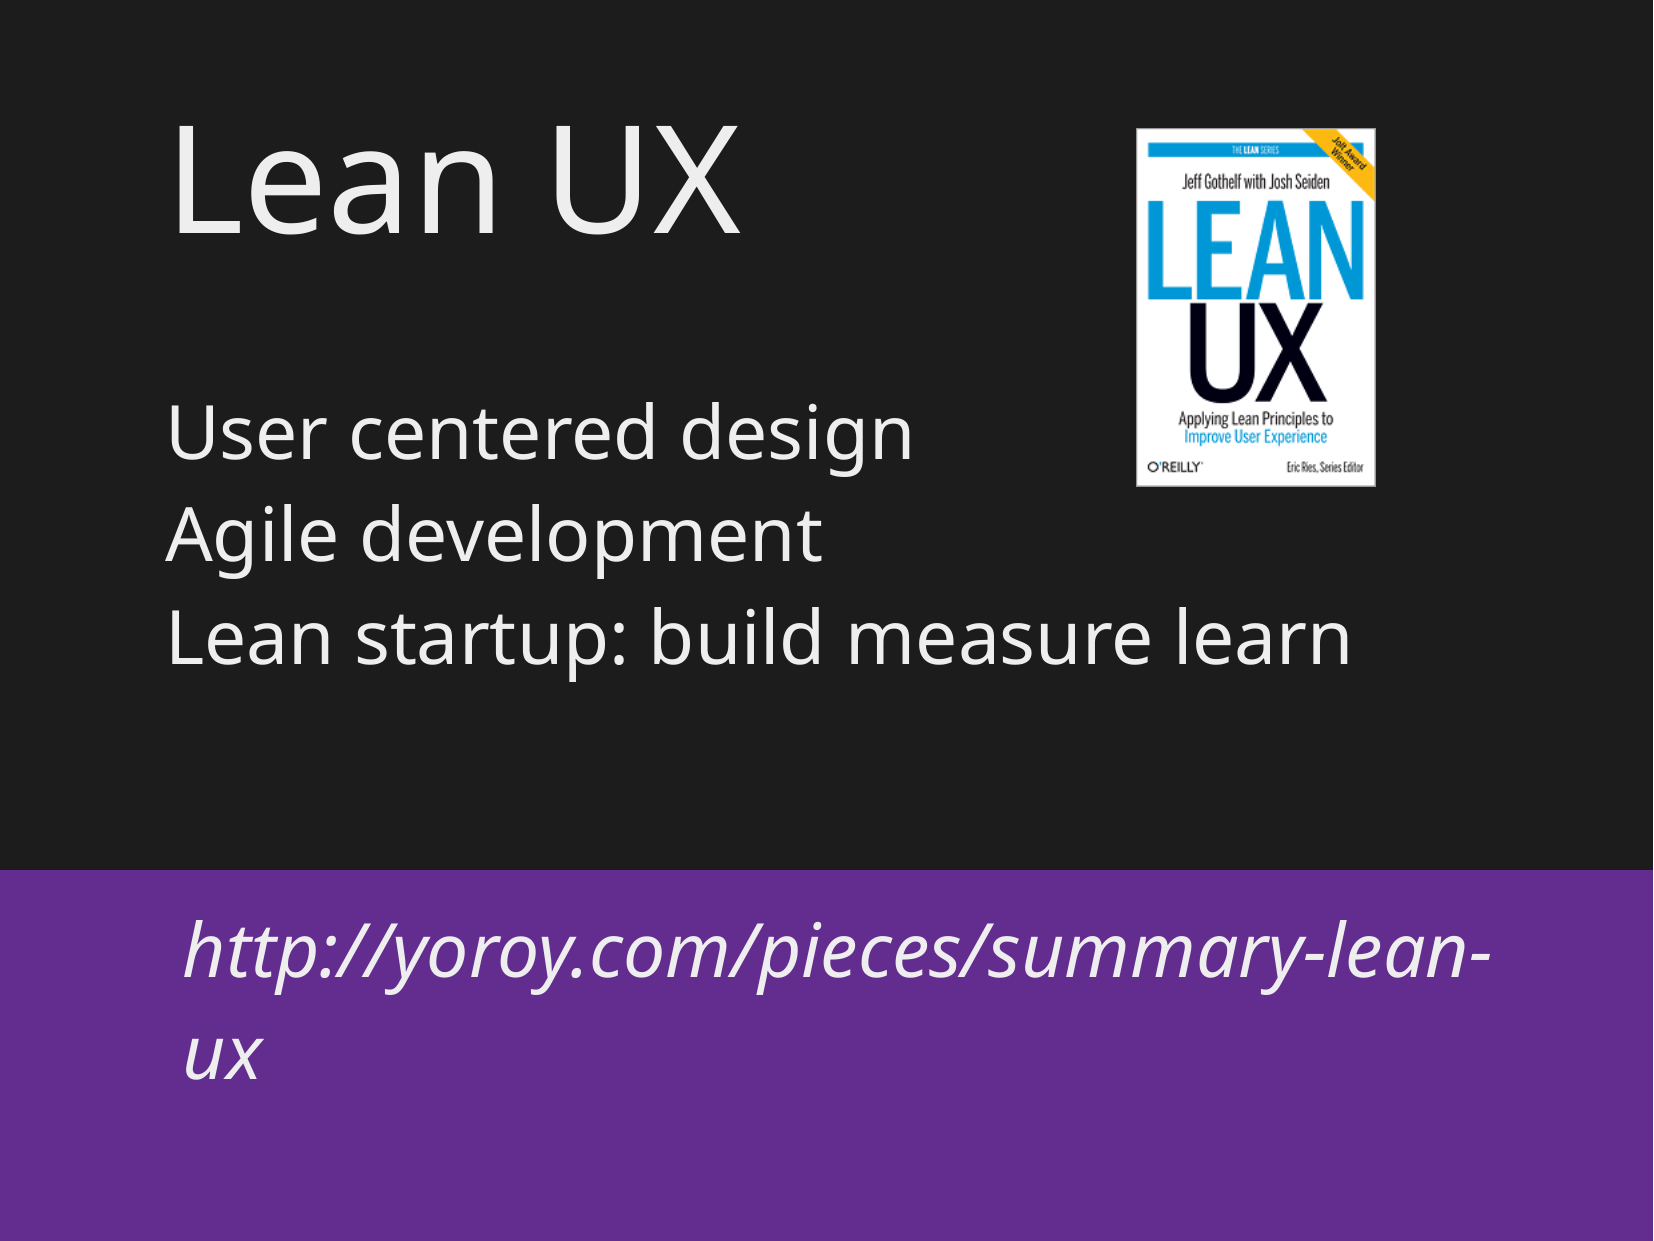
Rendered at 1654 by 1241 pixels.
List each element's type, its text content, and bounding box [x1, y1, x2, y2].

list http://yoroy.com/pieces/summary-lean-ux [165, 897, 1571, 1241]
picture [1136, 128, 1376, 487]
title Lean UX User centered design Agile development Lean startup: build measure learn [165, 72, 1571, 778]
